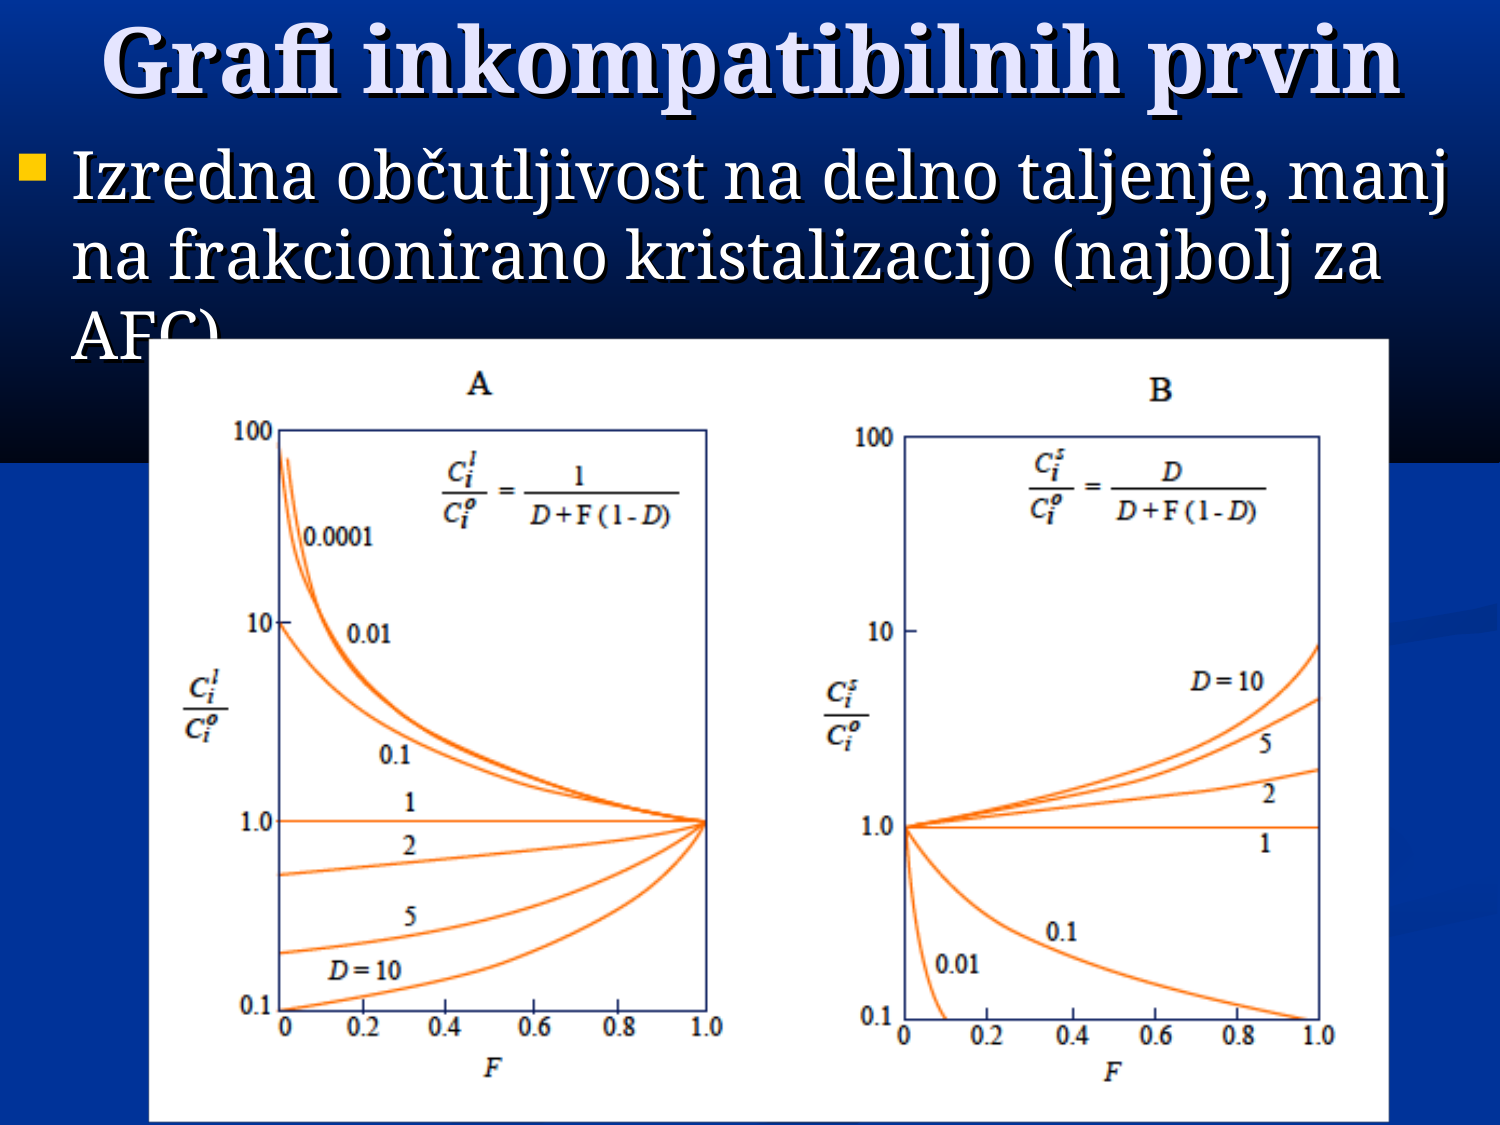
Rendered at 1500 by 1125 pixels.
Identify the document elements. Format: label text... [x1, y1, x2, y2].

list Izredna občutljivost na delno taljenje, manj na frakcionirano kristalizacijo (najbolj za AFC). [0, 125, 1500, 1125]
title Grafi inkompatibilnih prvin [76, 0, 1427, 120]
picture [147, 337, 1392, 1125]
